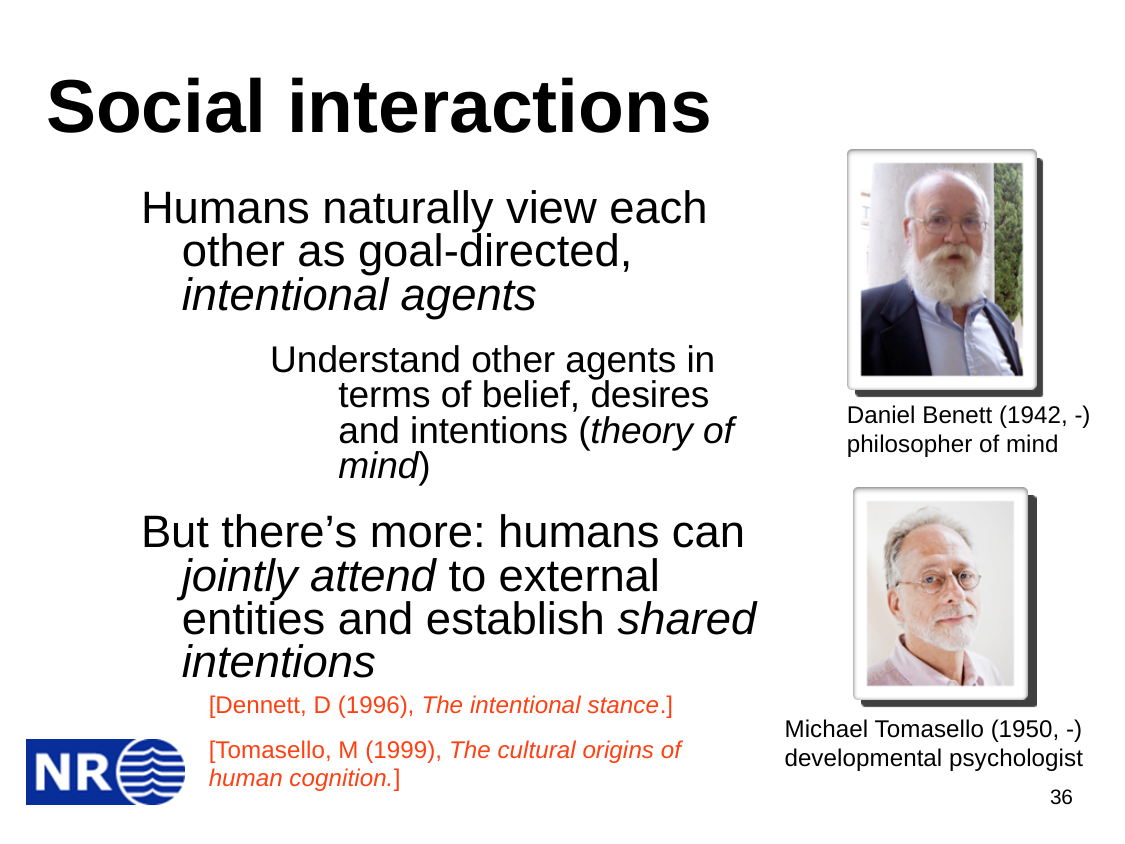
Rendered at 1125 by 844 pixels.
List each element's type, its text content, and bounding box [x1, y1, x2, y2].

text_box [Tomasello, M (1999), The cultural origins of human cognition.] [204, 729, 705, 797]
text_box [1035, 777, 1095, 812]
text_box Michael Tomasello (1950, -) developmental psychologist [780, 708, 1103, 777]
text_box Daniel Benett (1942, -) philosopher of mind [842, 394, 1099, 462]
text_box Humans naturally view each other as goal-directed, intentional agents Understand other agents in terms of belief, desires and intentions (theory of mind) But there’s more: humans can jointly attend to external entities and establish shared intentions [30, 181, 789, 700]
picture [853, 487, 1028, 700]
text_box [Dennett, D (1996), The intentional stance.] [204, 684, 819, 723]
title Social interactions [30, 32, 1095, 157]
picture [847, 149, 1037, 390]
